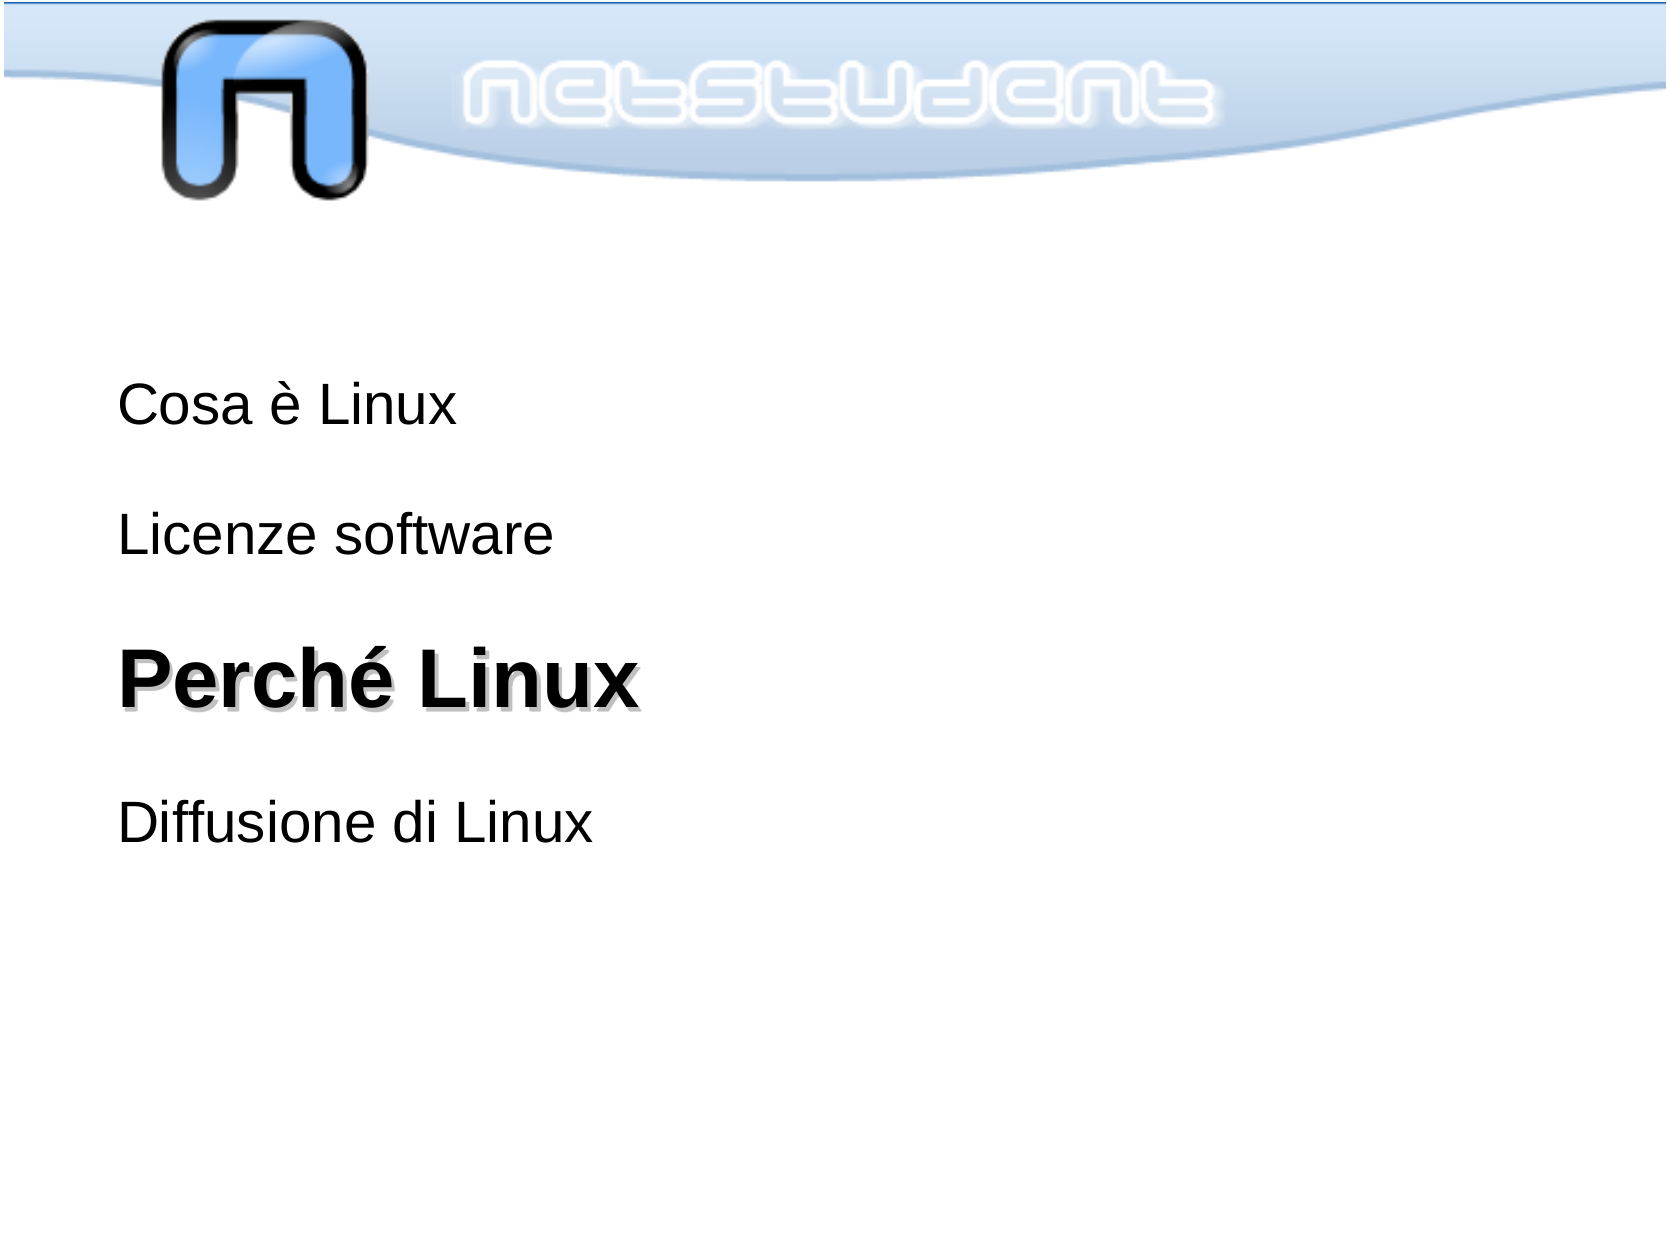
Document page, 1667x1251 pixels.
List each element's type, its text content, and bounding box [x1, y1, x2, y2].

title Cosa è Linux Licenze software Perché Linux Diffusione di Linux [110, 235, 1530, 1057]
picture [0, 0, 1667, 1251]
